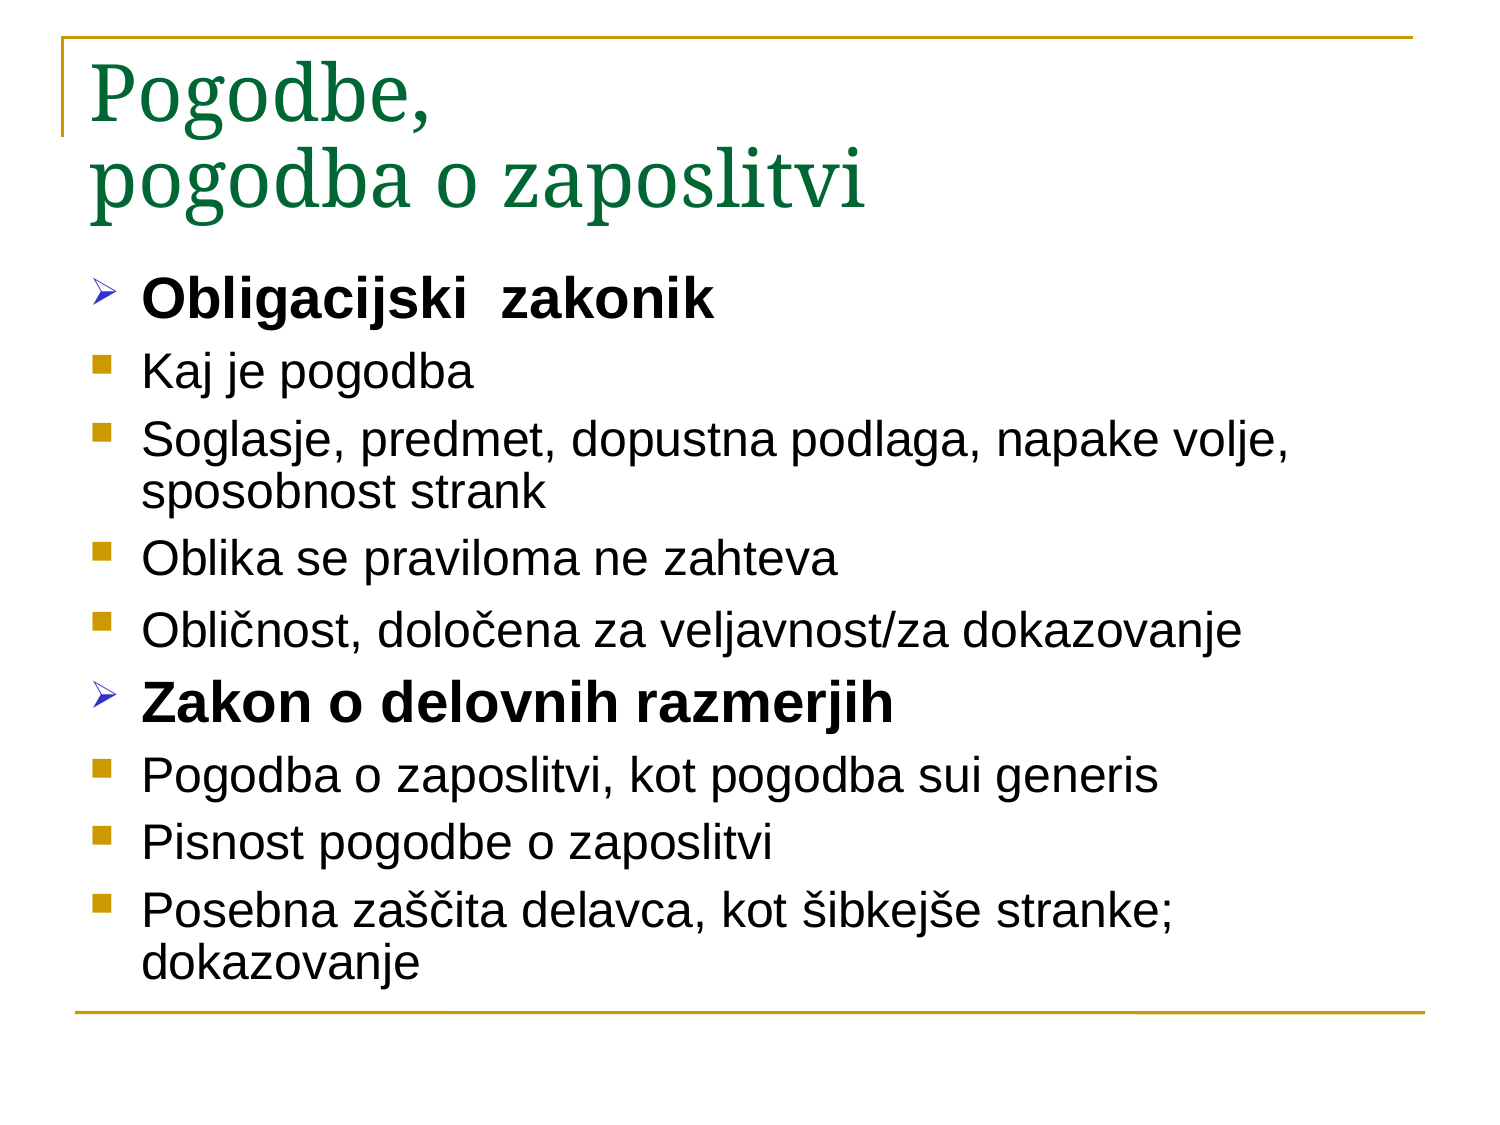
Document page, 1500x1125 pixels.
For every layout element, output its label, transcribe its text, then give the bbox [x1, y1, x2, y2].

list Obligacijski zakonik Kaj je pogodba Soglasje, predmet, dopustna podlaga, napake volje, sposobnost strank Oblika se praviloma ne zahteva Obličnost, določena za veljavnost/za dokazovanje Zakon o delovnih razmerjih Pogodba o zaposlitvi, kot pogodba sui generis Pisnost pogodbe o zaposlitvi Posebna zaščita delavca, kot šibkejše stranke; dokazovanje [74, 262, 1425, 1125]
title Pogodbe, pogodba o zaposlitvi [74, 45, 1425, 233]
